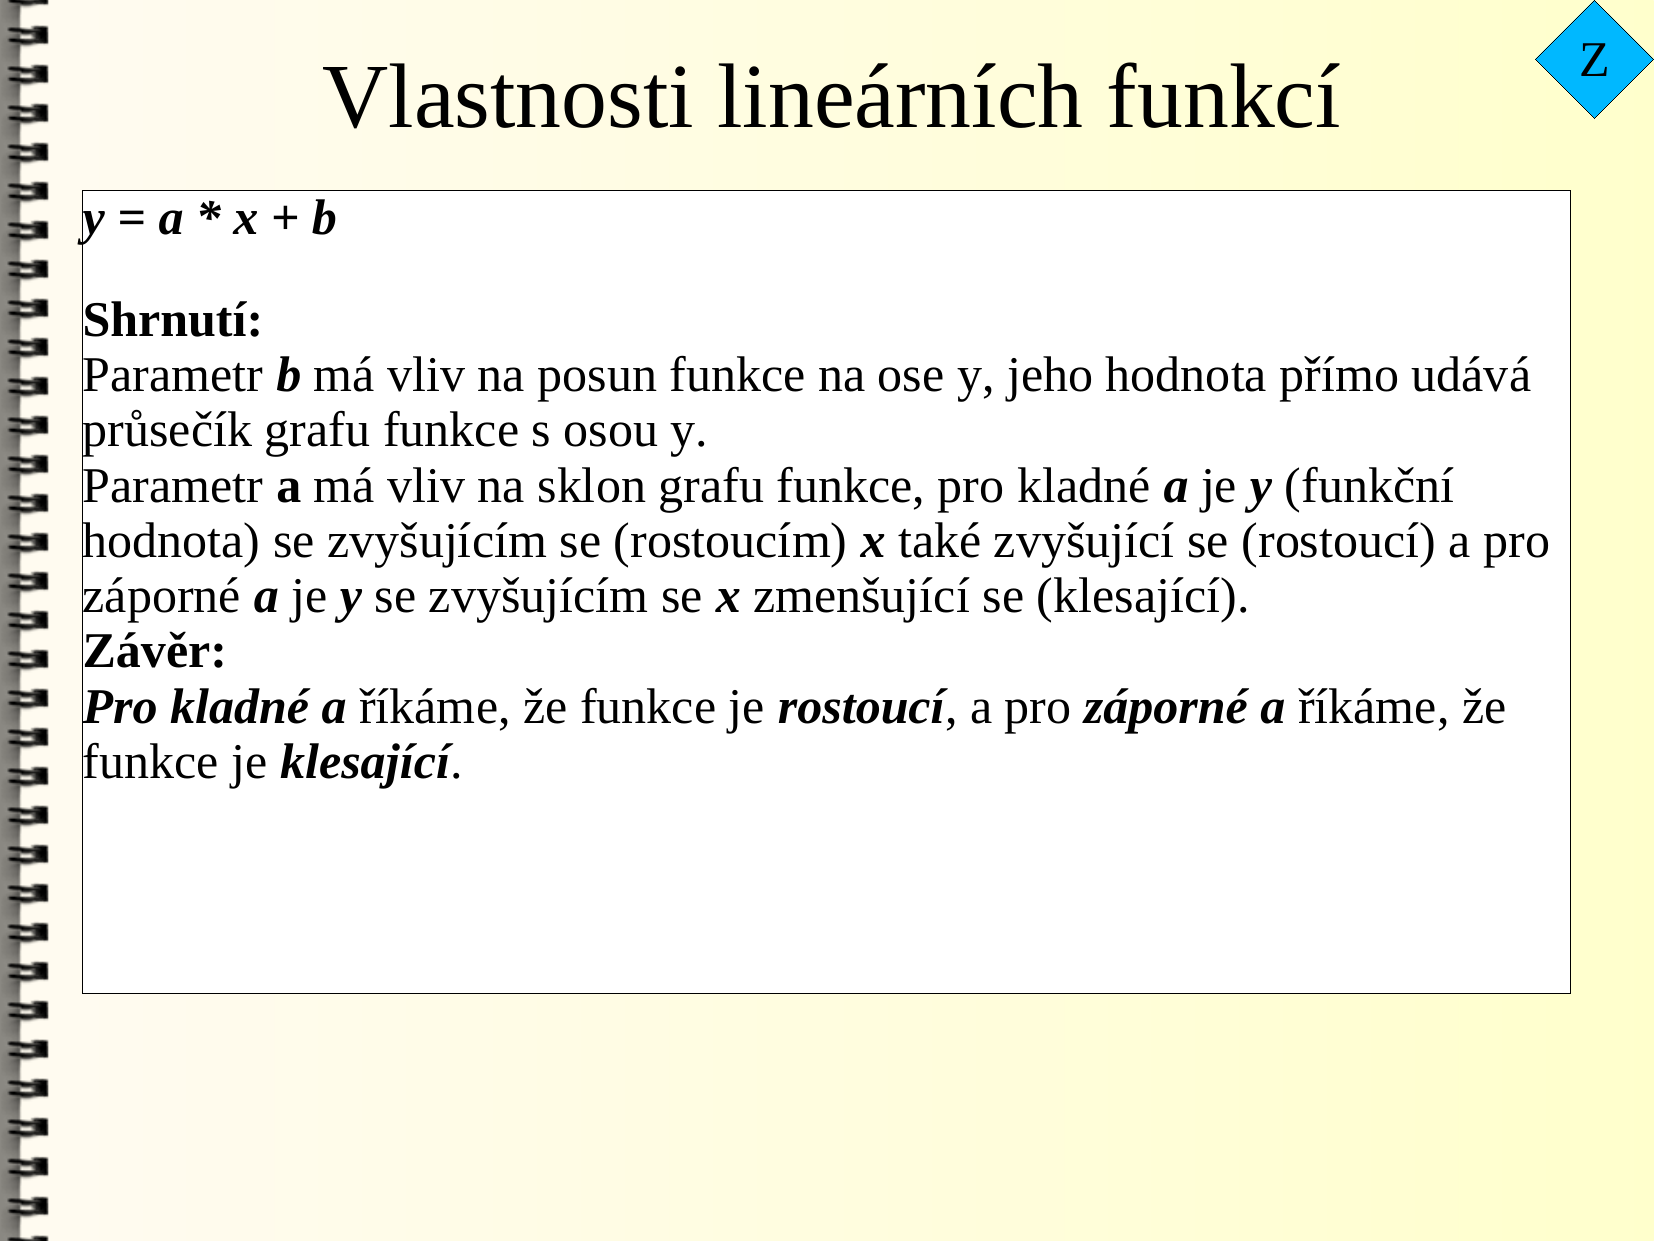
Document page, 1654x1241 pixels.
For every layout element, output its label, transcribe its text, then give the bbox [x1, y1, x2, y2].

text_box y = a * x + b Shrnutí: Parametr b má vliv na posun funkce na ose y, jeho hodnota přímo udává průsečík grafu funkce s osou y. Parametr a má vliv na sklon grafu funkce, pro kladné a je y (funkční hodnota) se zvyšujícím se (rostoucím) x také zvyšující se (rostoucí) a pro záporné a je y se zvyšujícím se x zmenšující se (klesající). Závěr: Pro kladné a říkáme, že funkce je rostoucí, a pro záporné a říkáme, že funkce je klesající. [82, 190, 1571, 994]
picture [0, 0, 1654, 1241]
title Vlastnosti lineárních funkcí [88, 0, 1577, 193]
text_box Z [1535, 0, 1654, 119]
